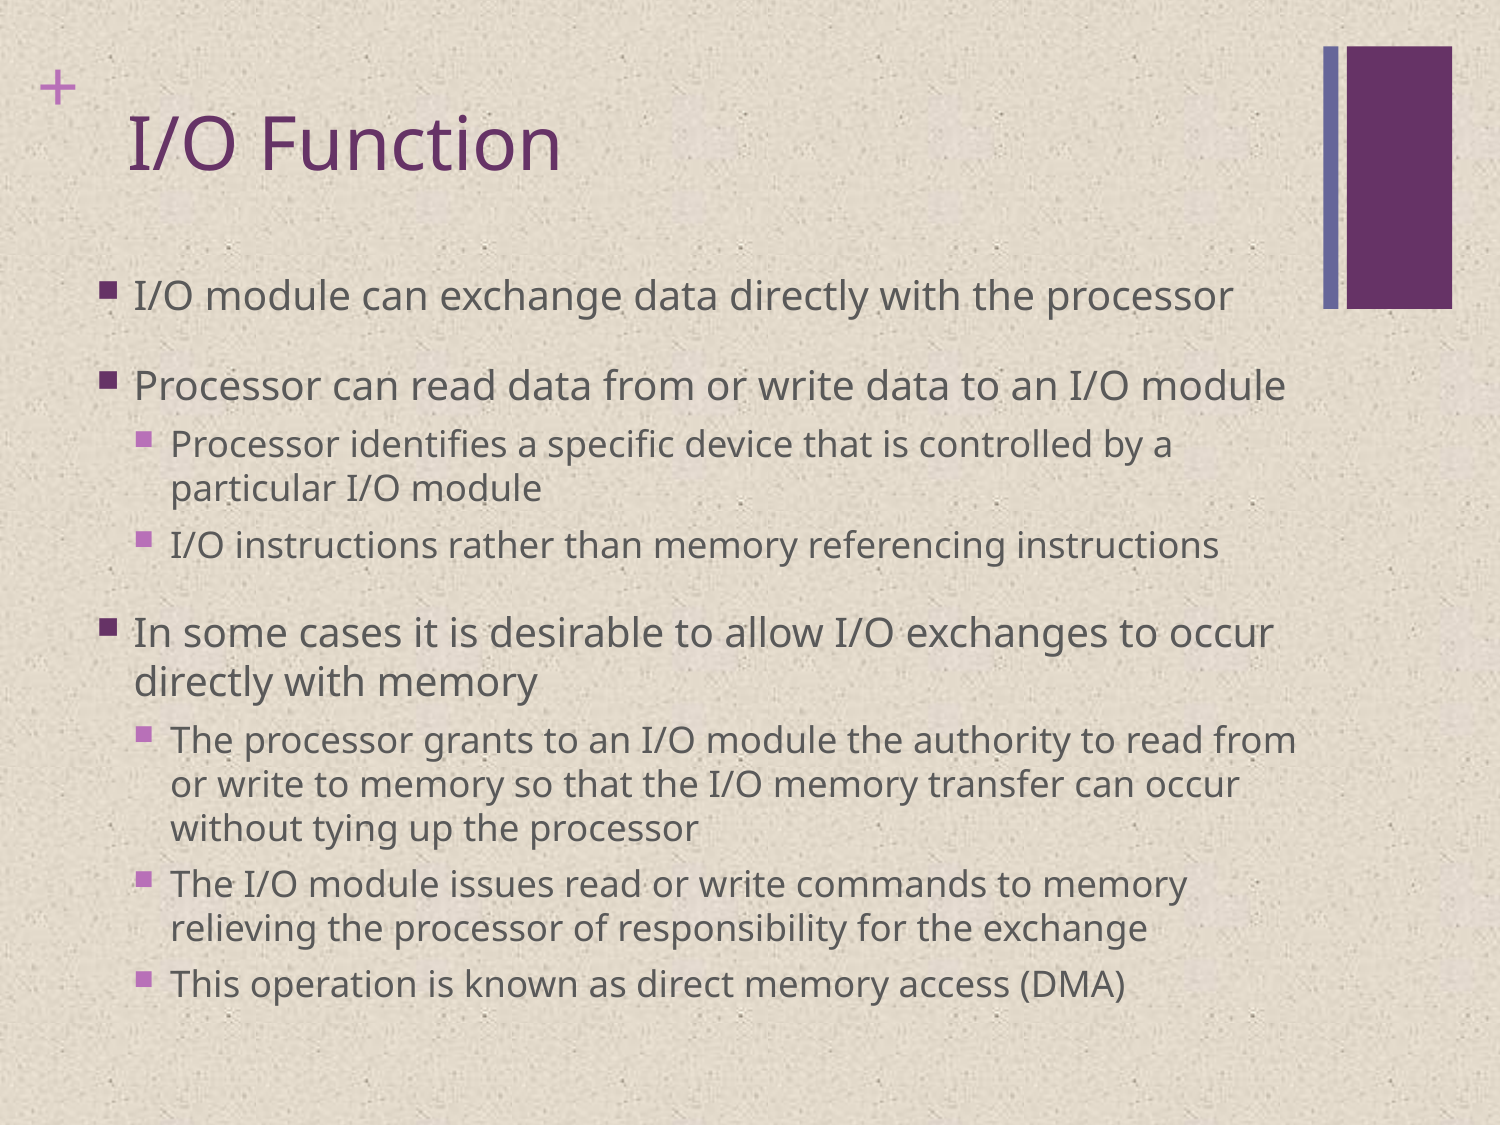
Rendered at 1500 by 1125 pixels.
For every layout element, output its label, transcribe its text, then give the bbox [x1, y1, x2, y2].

picture [0, 0, 1500, 1125]
list I/O module can exchange data directly with the processor Processor can read data from or write data to an I/O module Processor identifies a specific device that is controlled by a particular I/O module I/O instructions rather than memory referencing instructions In some cases it is desirable to allow I/O exchanges to occur directly with memory The processor grants to an I/O module the authority to read from or write to memory so that the I/O memory transfer can occur without tying up the processor The I/O module issues read or write commands to memory relieving the processor of responsibility for the exchange This operation is known as direct memory access (DMA) [81, 262, 1322, 1063]
title I/O Function [112, 87, 1353, 271]
